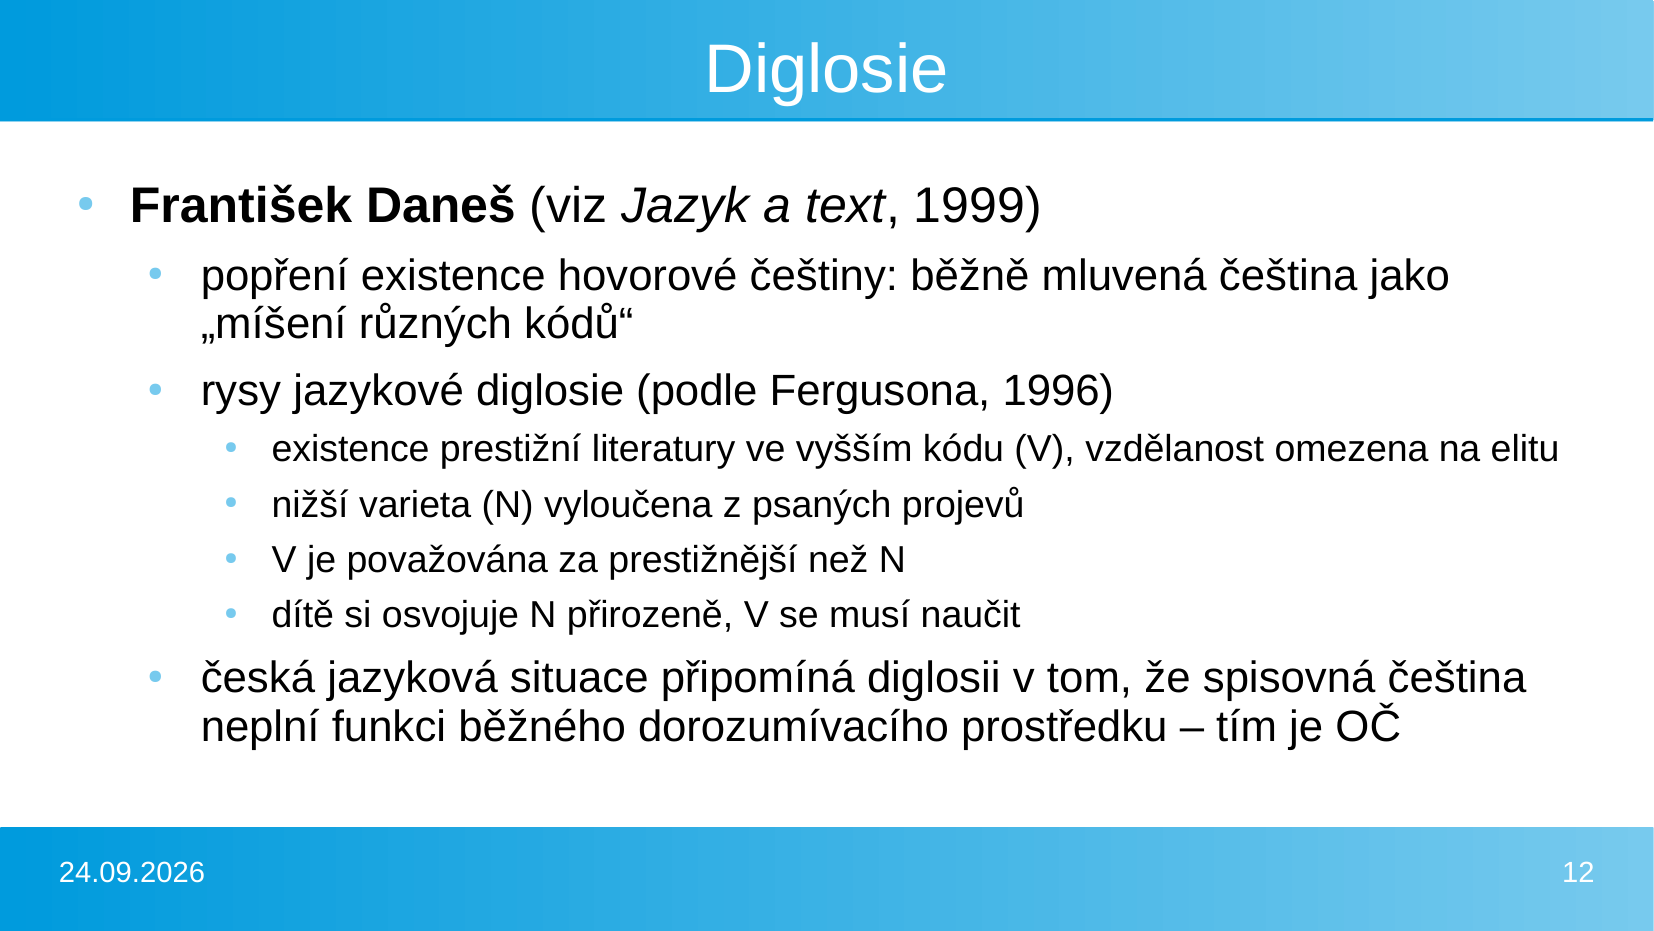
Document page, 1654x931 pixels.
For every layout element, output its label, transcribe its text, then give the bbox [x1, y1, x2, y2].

list František Daneš (viz Jazyk a text, 1999) popření existence hovorové češtiny: běžně mluvená čeština jako „míšení různých kódů“ rysy jazykové diglosie (podle Fergusona, 1996) existence prestižní literatury ve vyšším kódu (V), vzdělanost omezena na elitu nižší varieta (N) vyloučena z psaných projevů V je považována za prestižnější než N dítě si osvojuje N přirozeně, V se musí naučit česká jazyková situace připomíná diglosii v tom, že spisovná čeština neplní funkci běžného dorozumívacího prostředku – tím je OČ [59, 177, 1595, 768]
title Diglosie [59, 29, 1595, 108]
